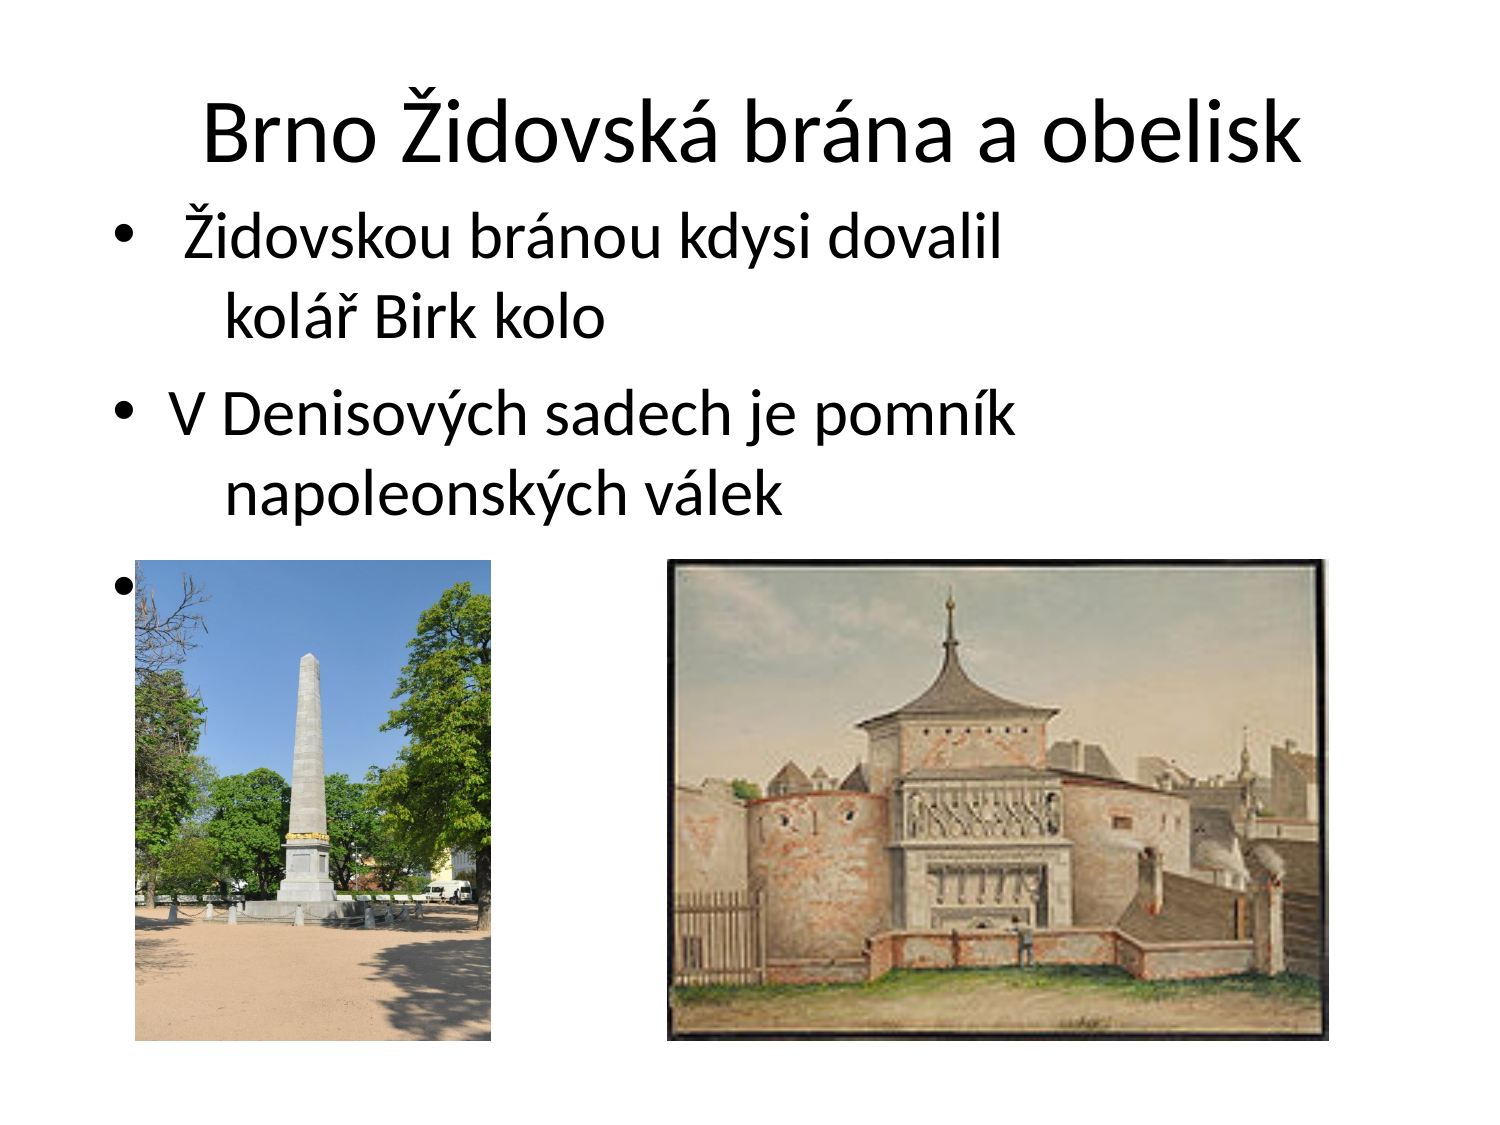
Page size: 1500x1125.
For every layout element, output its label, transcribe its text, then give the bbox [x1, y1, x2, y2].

title Brno Židovská brána a obelisk [88, 32, 1439, 220]
picture [135, 560, 491, 1041]
list Židovskou bránou kdysi dovalil kolář Birk kolo V Denisových sadech je pomník napoleonských válek [97, 184, 1034, 927]
picture [667, 559, 1329, 1041]
